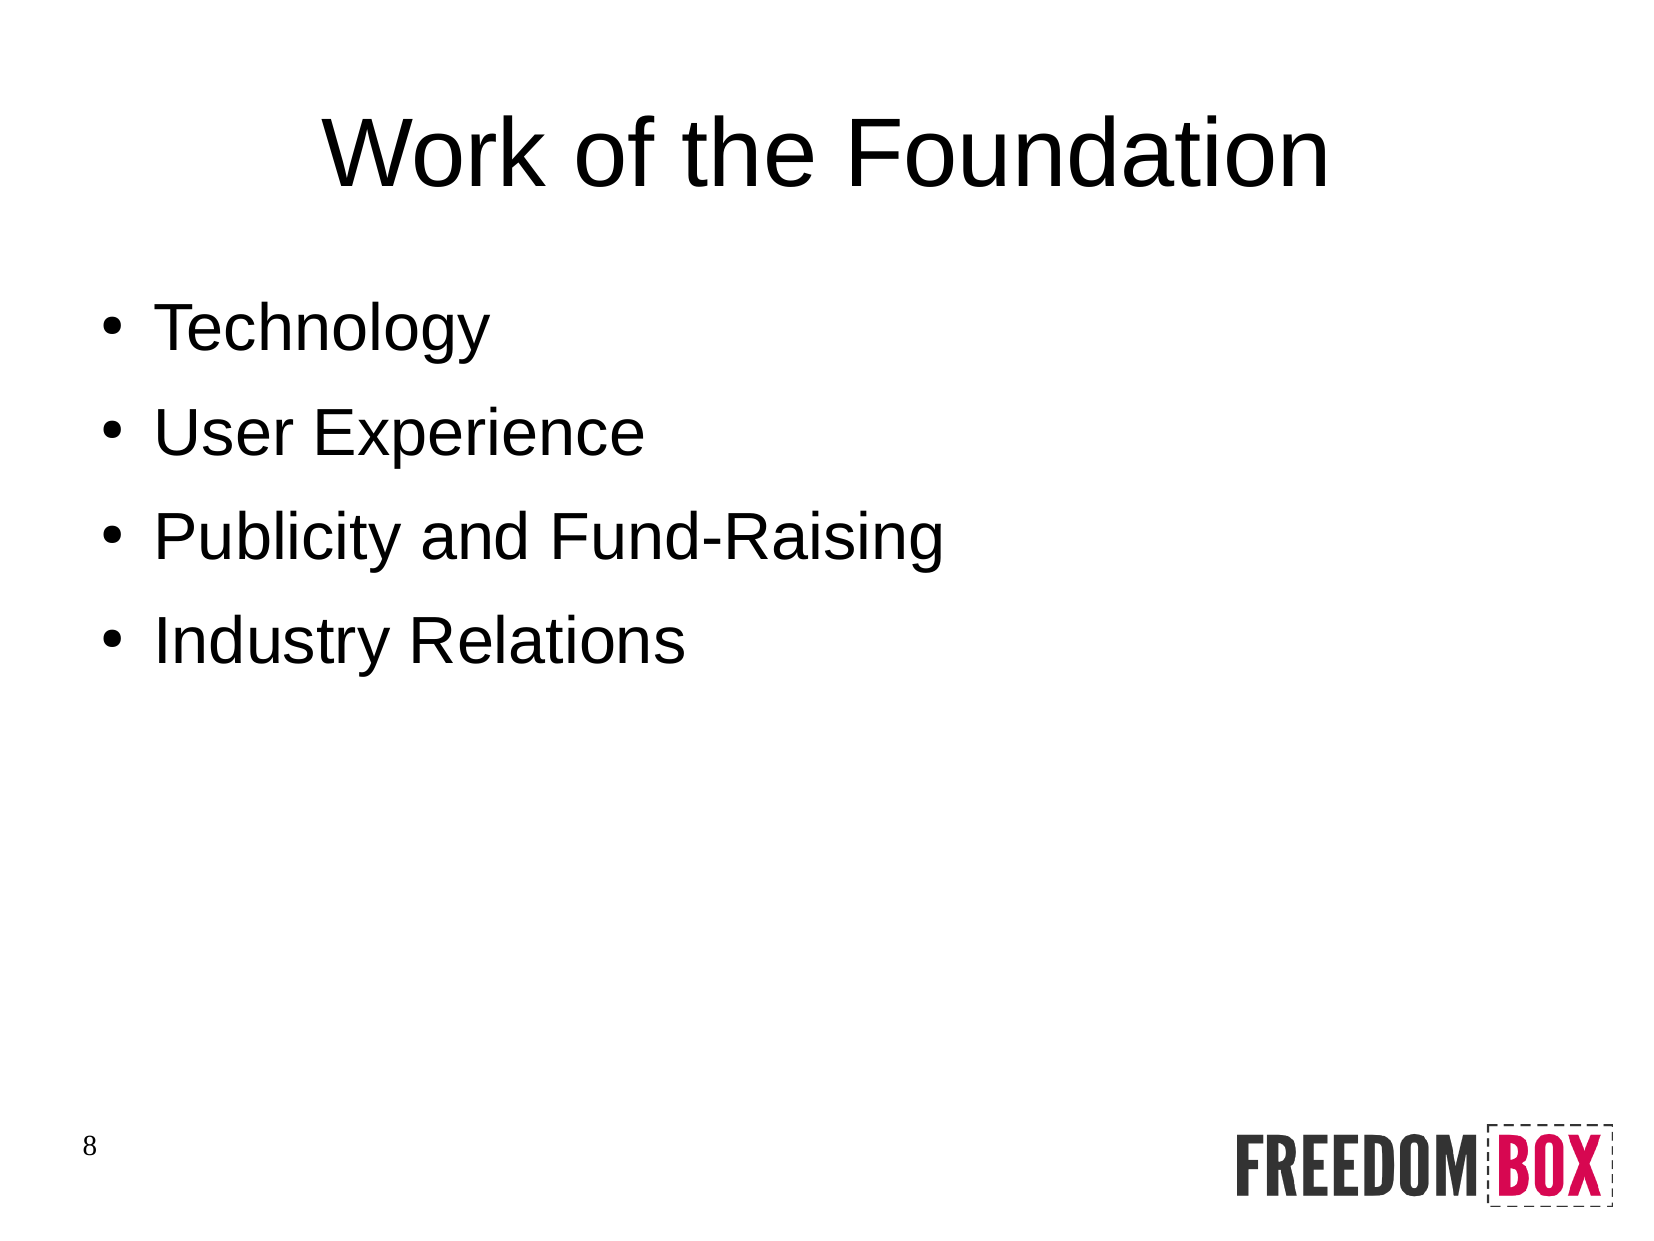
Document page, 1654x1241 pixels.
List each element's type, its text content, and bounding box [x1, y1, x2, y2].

list Technology User Experience Publicity and Fund-Raising Industry Relations [82, 290, 1571, 1109]
title Work of the Foundation [82, 49, 1571, 257]
picture [1237, 1124, 1613, 1207]
